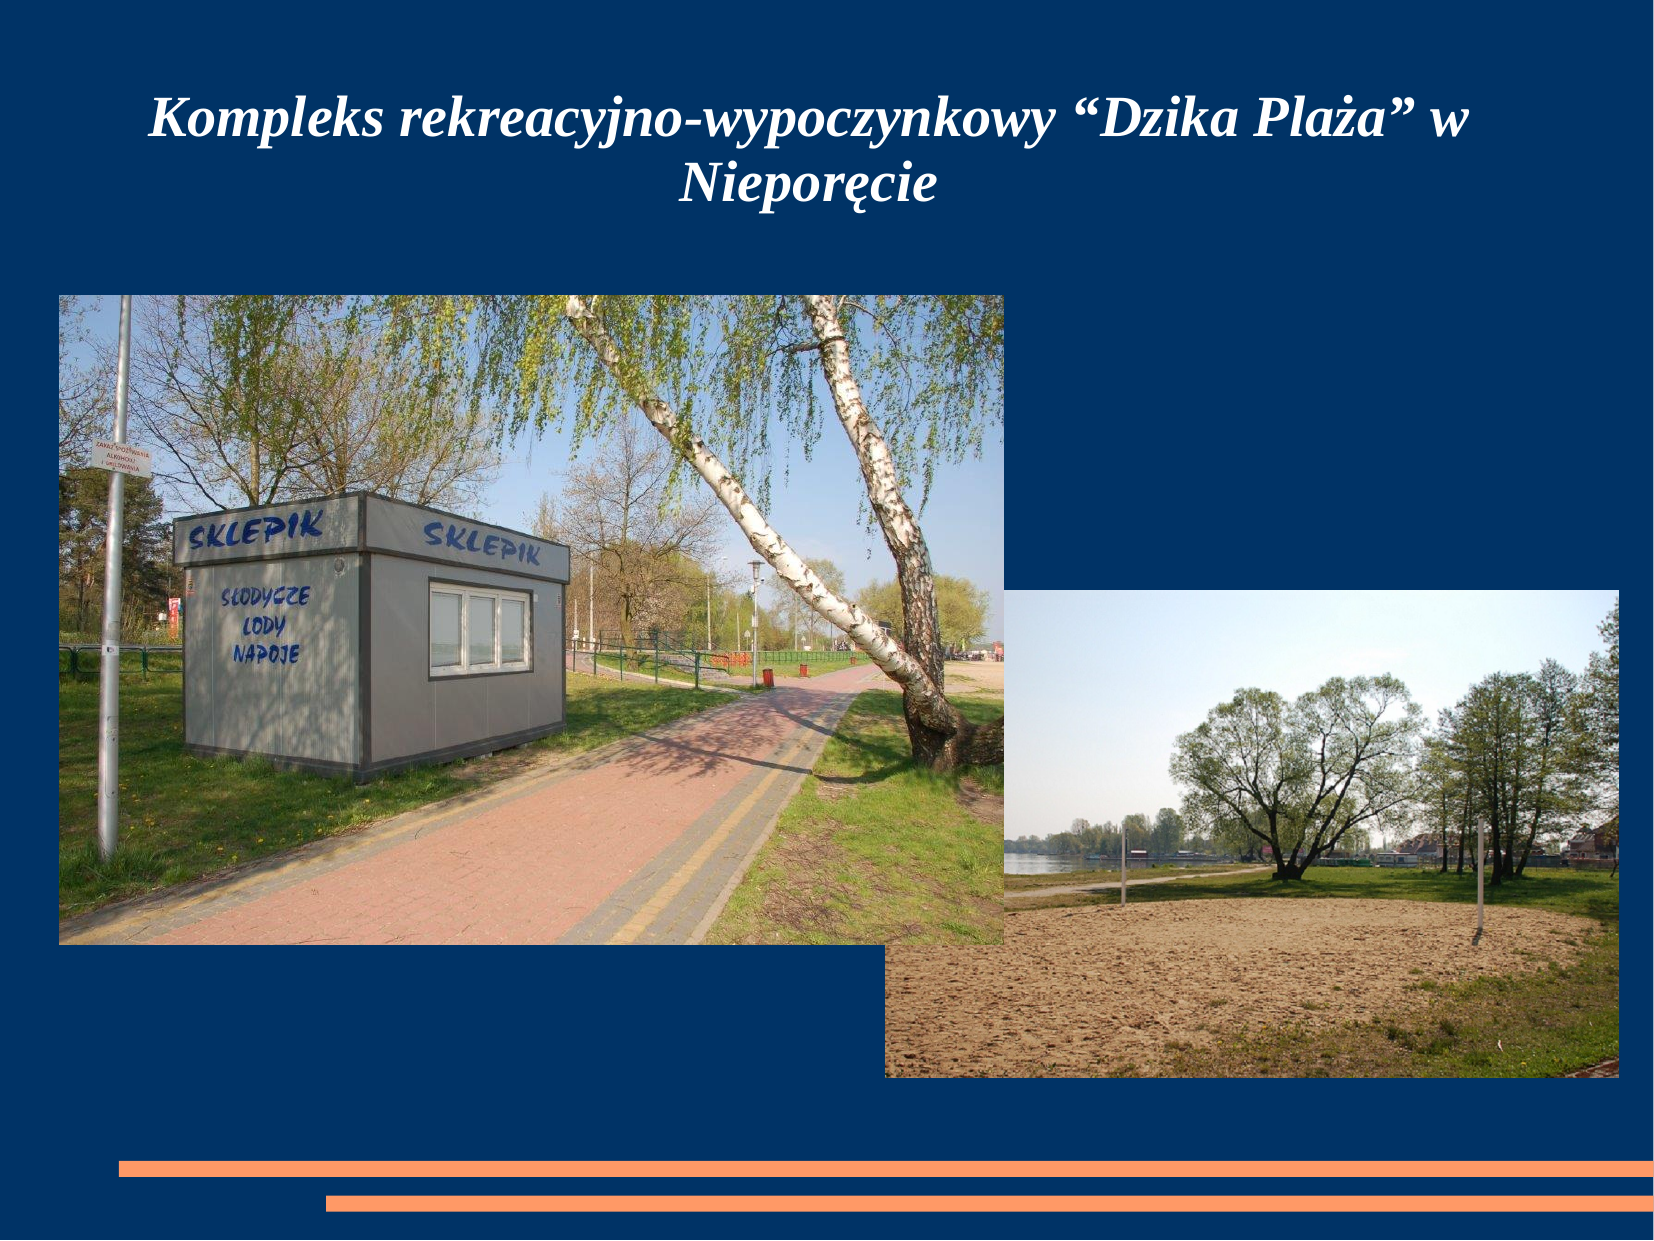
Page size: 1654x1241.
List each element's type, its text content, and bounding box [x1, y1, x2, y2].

picture [59, 295, 1619, 1078]
text_box Kompleks rekreacyjno-wypoczynkowy “Dzika Plaża” w Nieporęcie [118, 77, 1501, 222]
